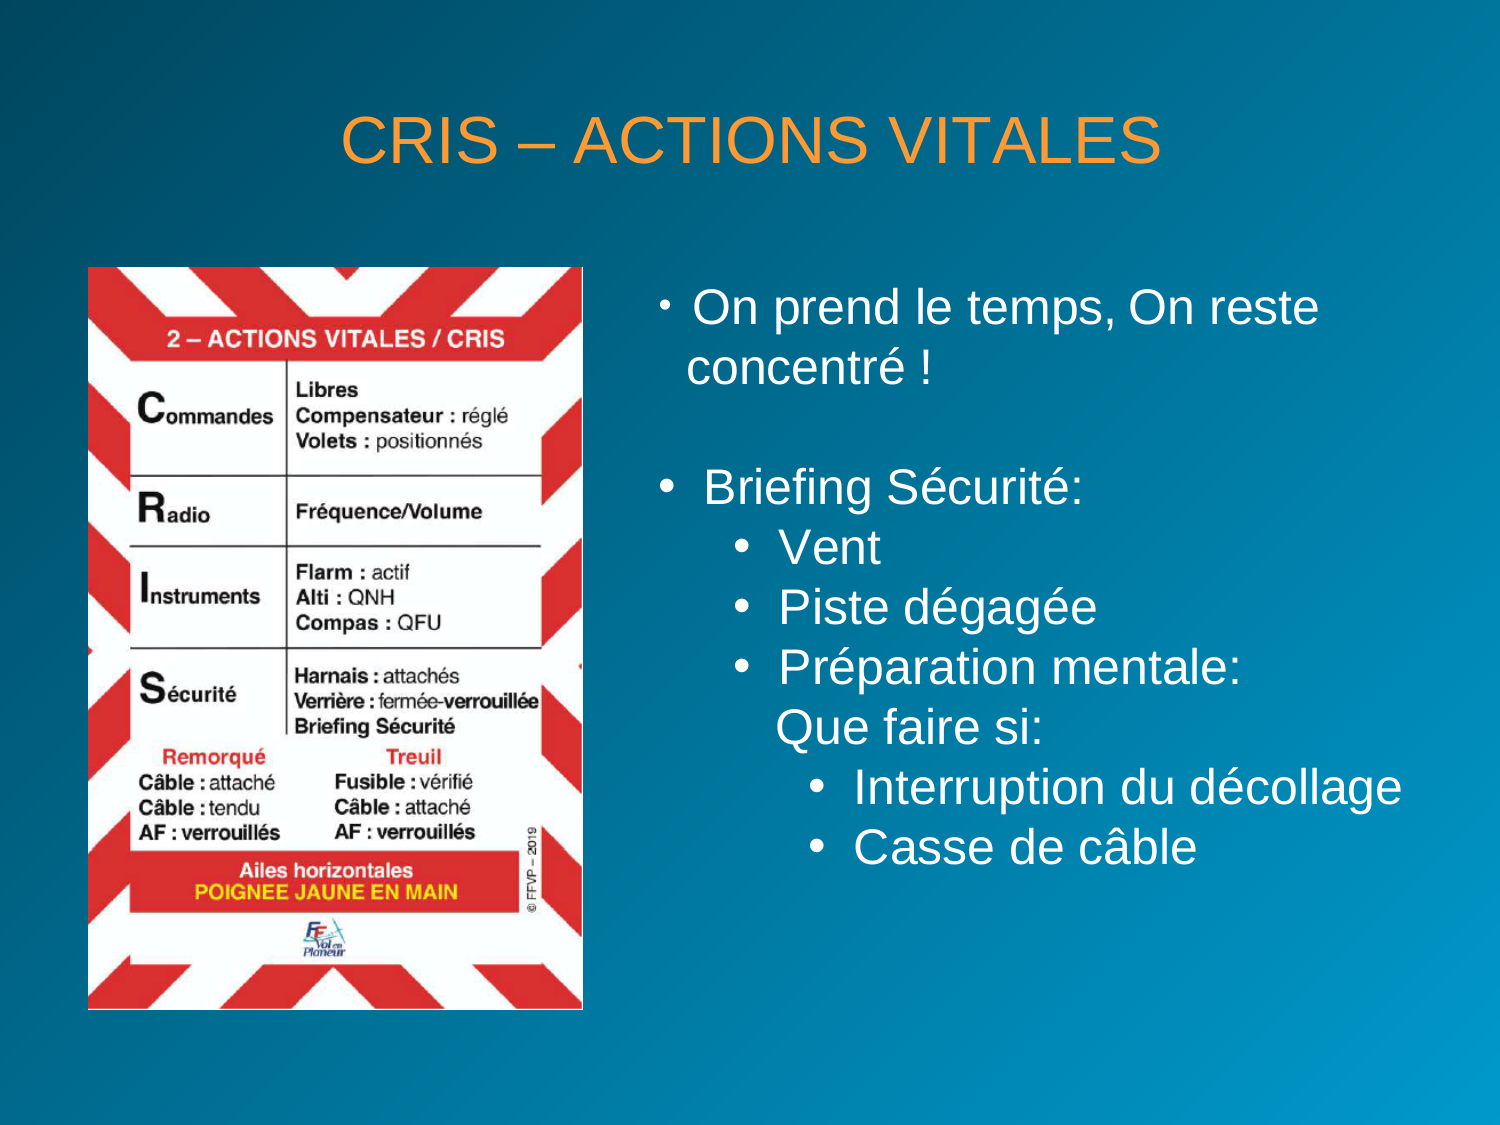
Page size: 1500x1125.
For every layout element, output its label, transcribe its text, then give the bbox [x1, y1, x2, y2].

picture [89, 268, 582, 1009]
title CRIS – ACTIONS VITALES [76, 42, 1427, 231]
text_box On prend le temps, On reste concentré ! Briefing Sécurité: Vent Piste dégagée Préparation mentale: Que faire si: Interruption du décollage Casse de câble [643, 267, 1471, 883]
